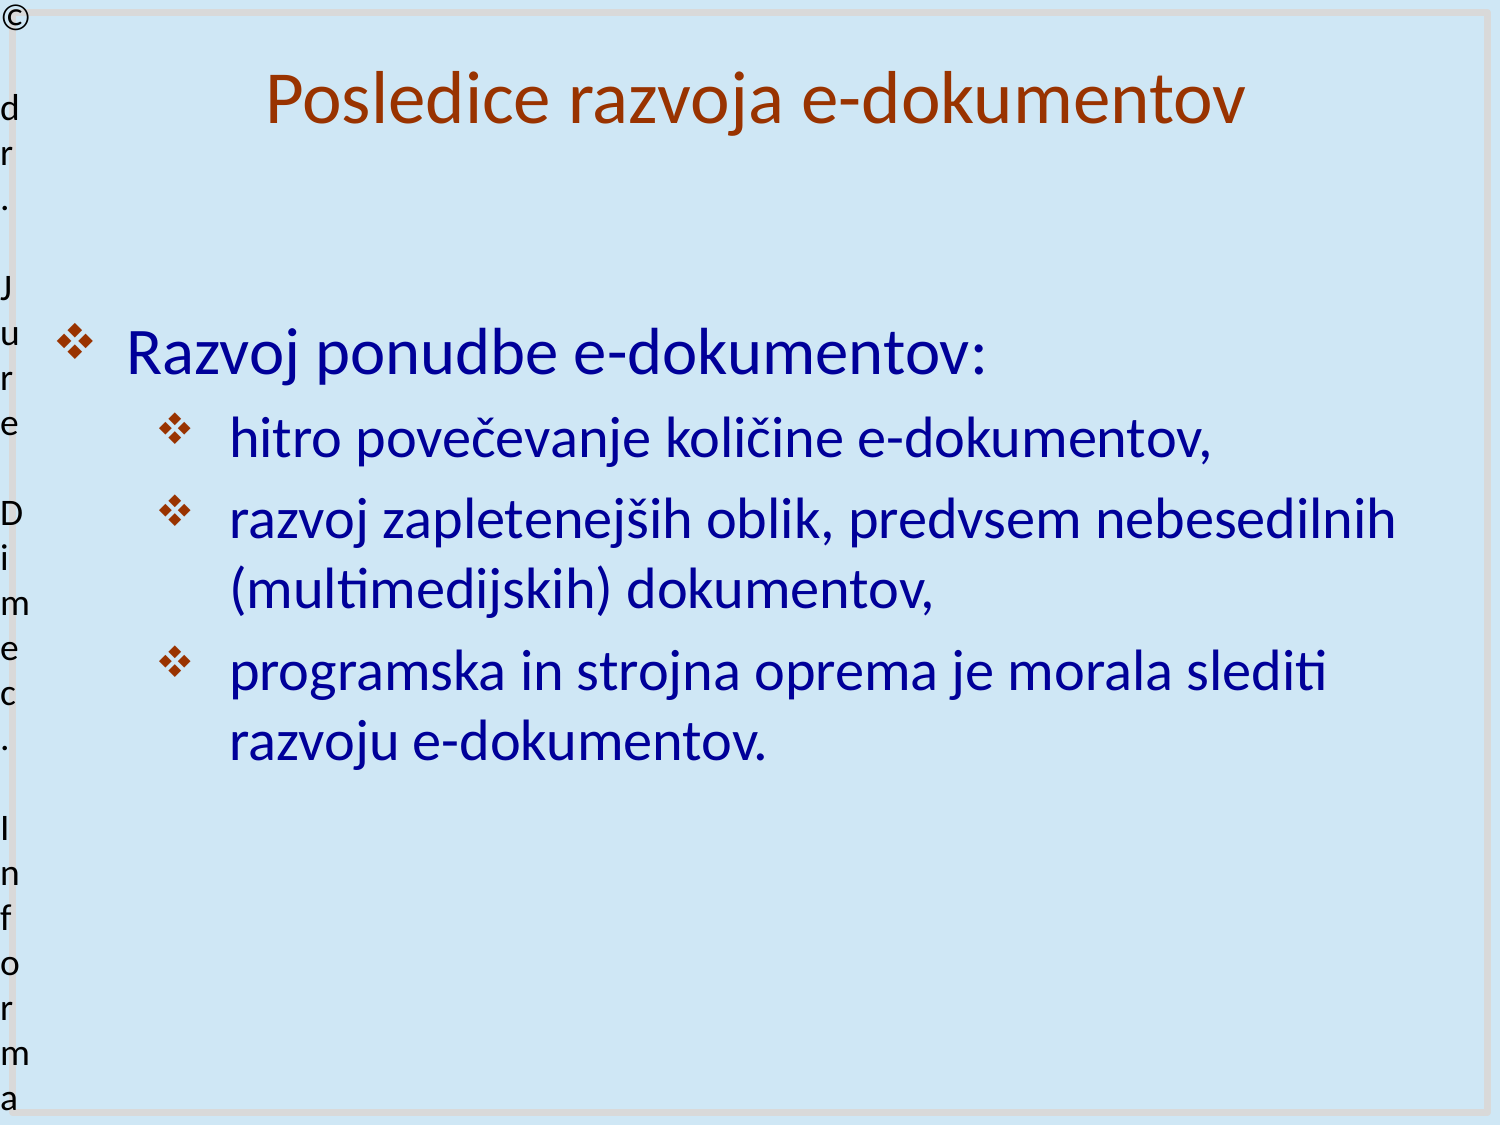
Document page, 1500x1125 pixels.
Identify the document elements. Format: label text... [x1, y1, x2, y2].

title Posledice razvoja e-dokumentov [37, 37, 1475, 150]
list Razvoj ponudbe e-dokumentov: hitro povečevanje količine e-dokumentov, razvoj zapletenejših oblik, predvsem nebesedilnih (multimedijskih) dokumentov, programska in strojna oprema je morala slediti razvoju e-dokumentov. [37, 299, 1475, 1050]
